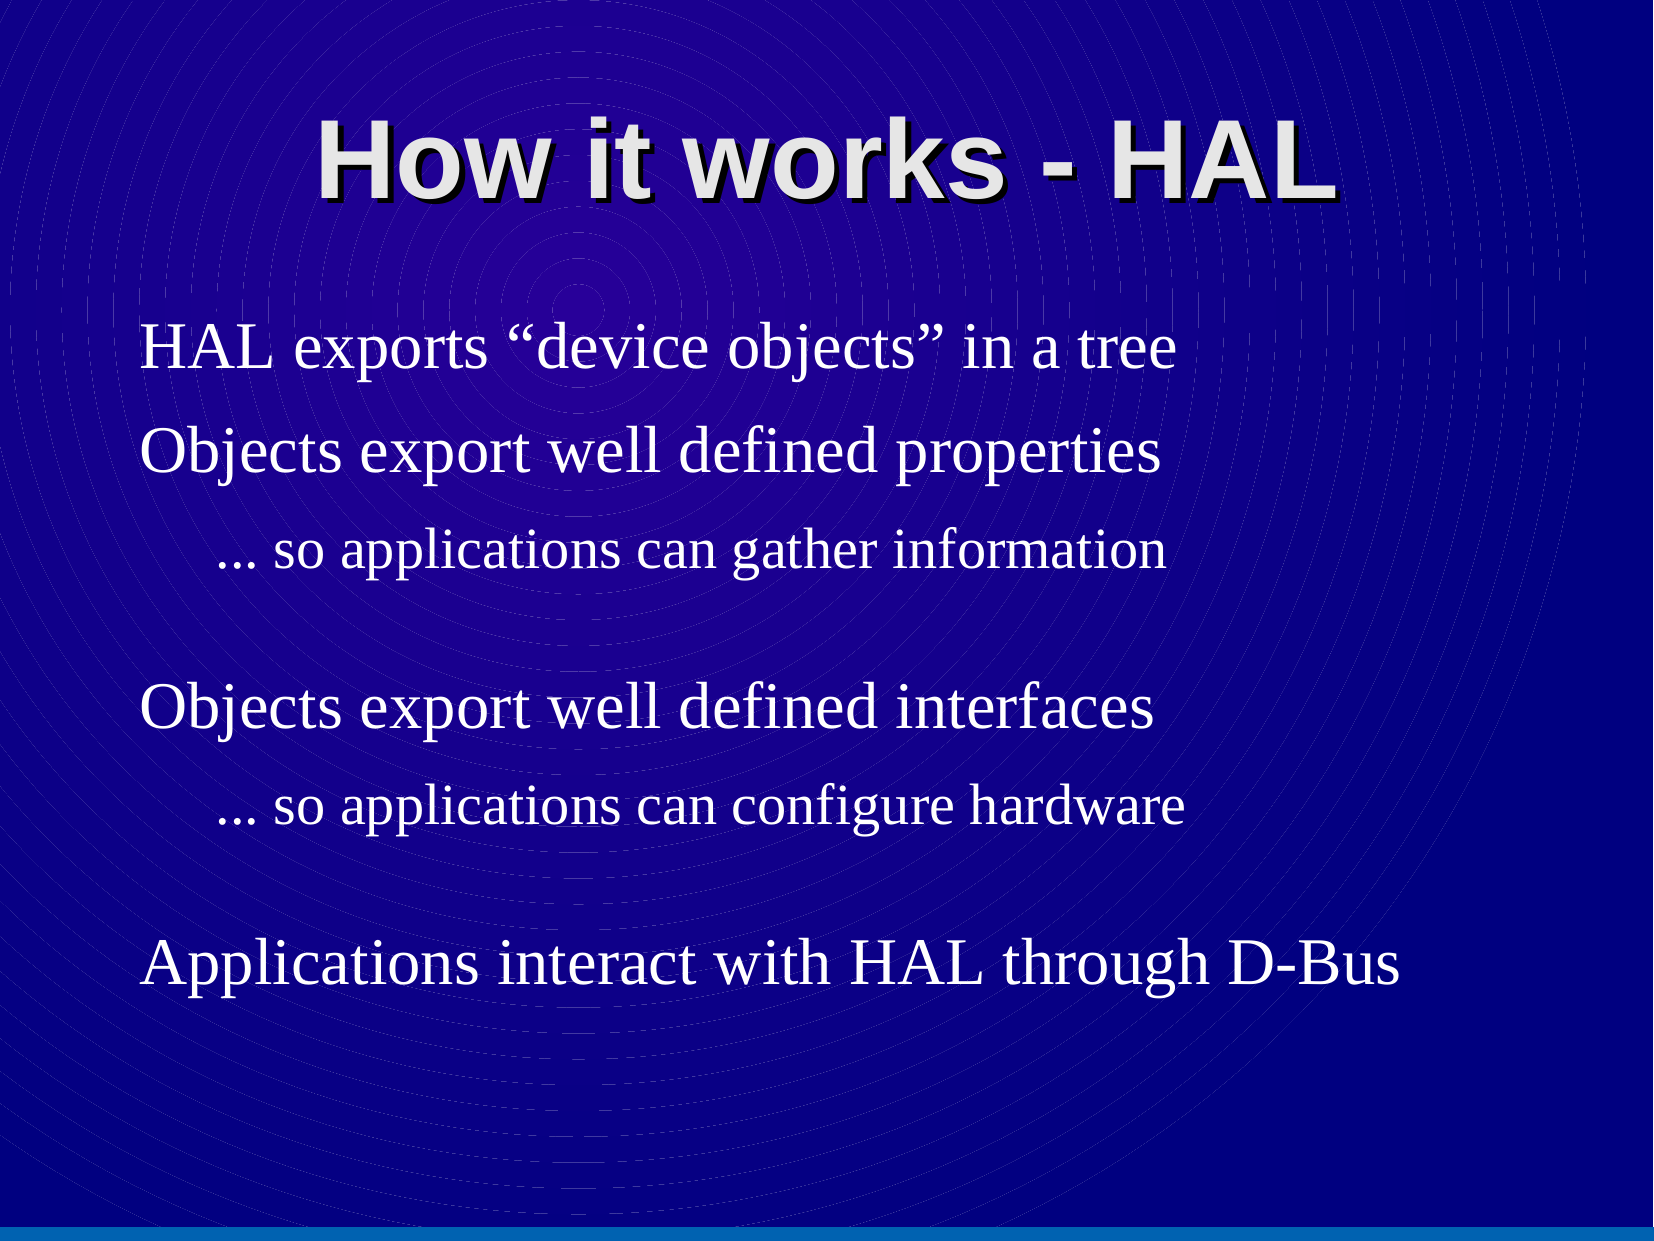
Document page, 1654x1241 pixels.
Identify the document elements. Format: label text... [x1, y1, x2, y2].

title How it works - HAL [121, 55, 1533, 263]
list HAL exports “device objects” in a tree Objects export well defined properties ... so applications can gather information Objects export well defined interfaces ... so applications can configure hardware Applications interact with HAL through D-Bus [121, 309, 1533, 1138]
